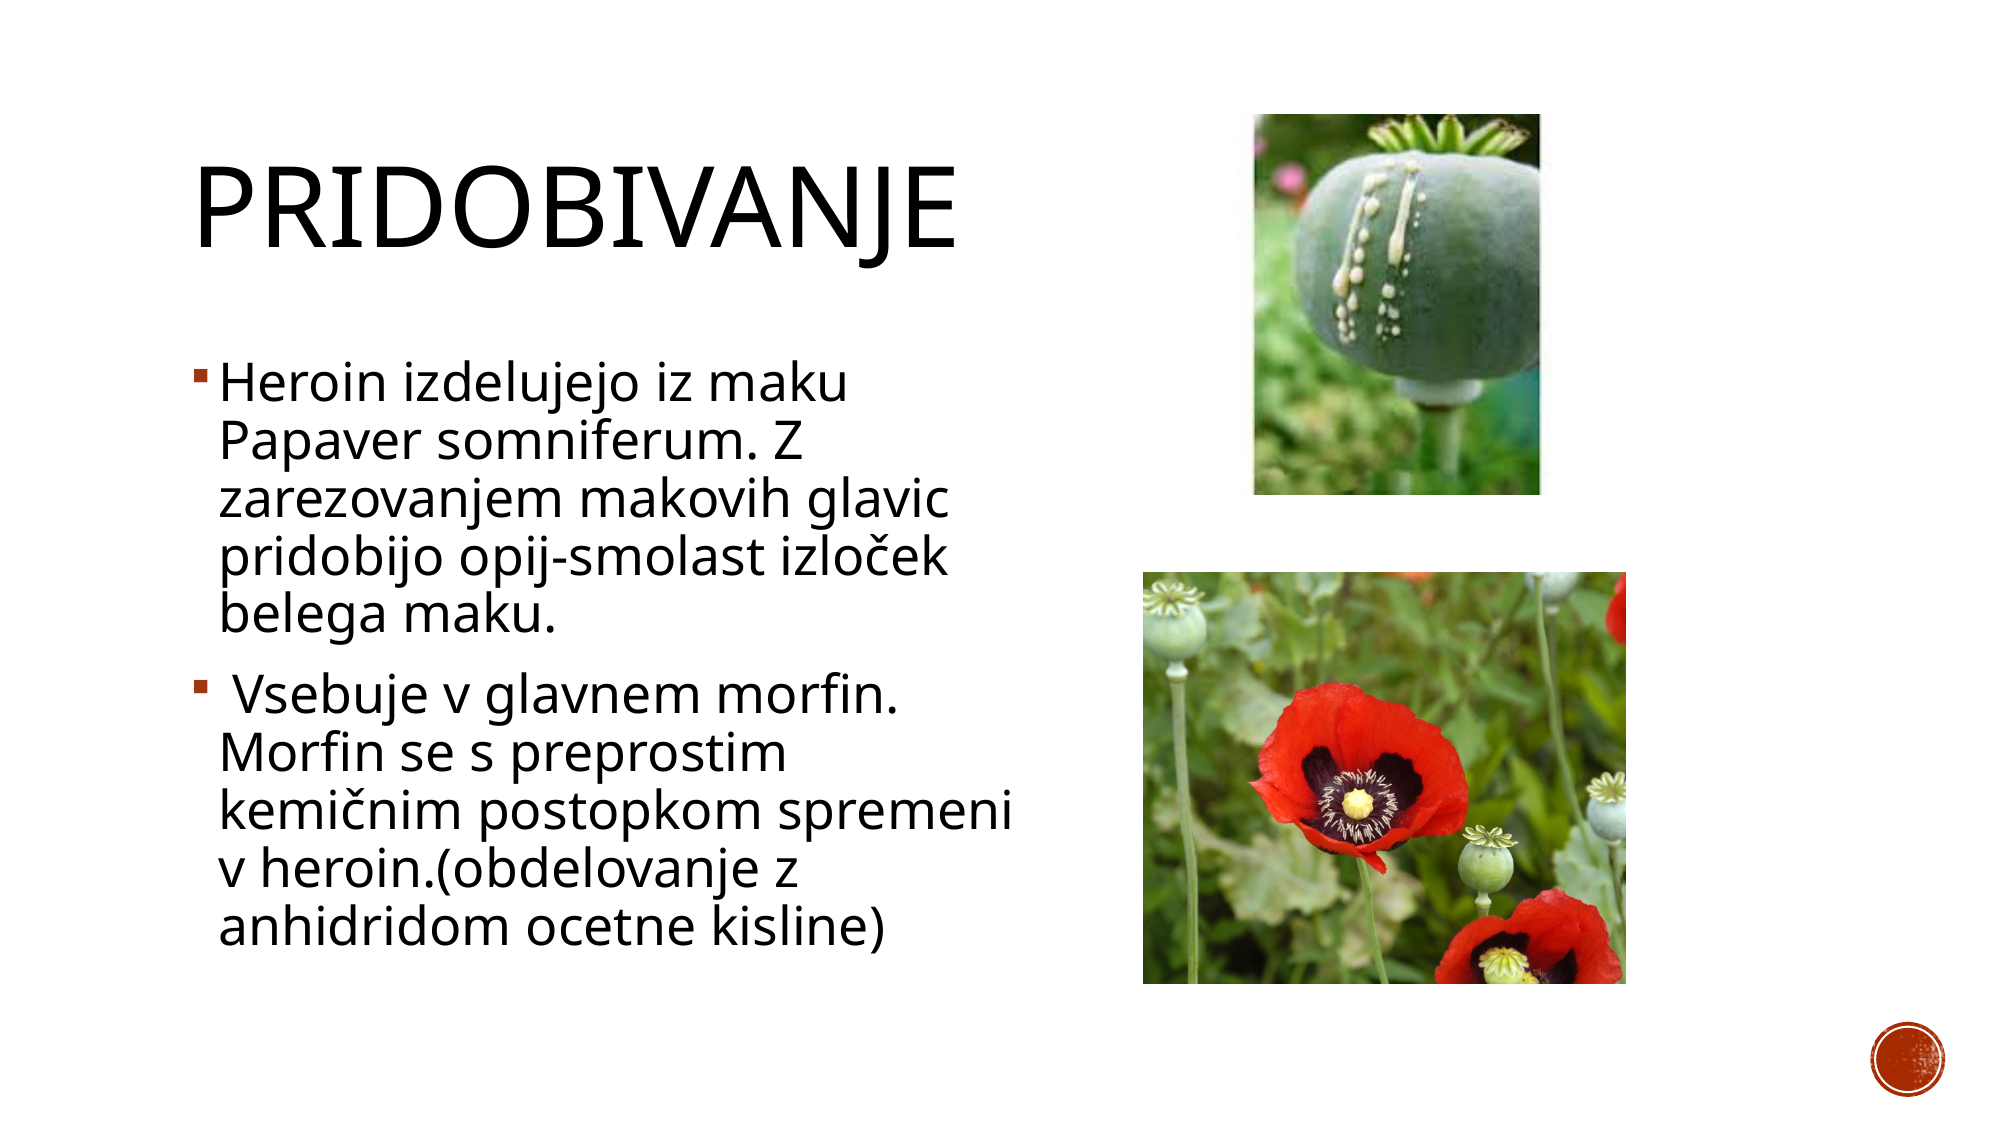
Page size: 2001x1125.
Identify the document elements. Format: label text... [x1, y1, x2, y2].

list Heroin izdelujejo iz maku Papaver somniferum. Z zarezovanjem makovih glavic pridobijo opij-smolast izloček belega maku. Vsebuje v glavnem morfin. Morfin se s preprostim kemičnim postopkom spremeni v heroin.(obdelovanje z anhidridom ocetne kisline) [175, 348, 1049, 1013]
picture [1143, 572, 1626, 984]
title Pridobivanje [175, 79, 1826, 344]
picture [1870, 1021, 1946, 1097]
picture [1143, 114, 1652, 496]
